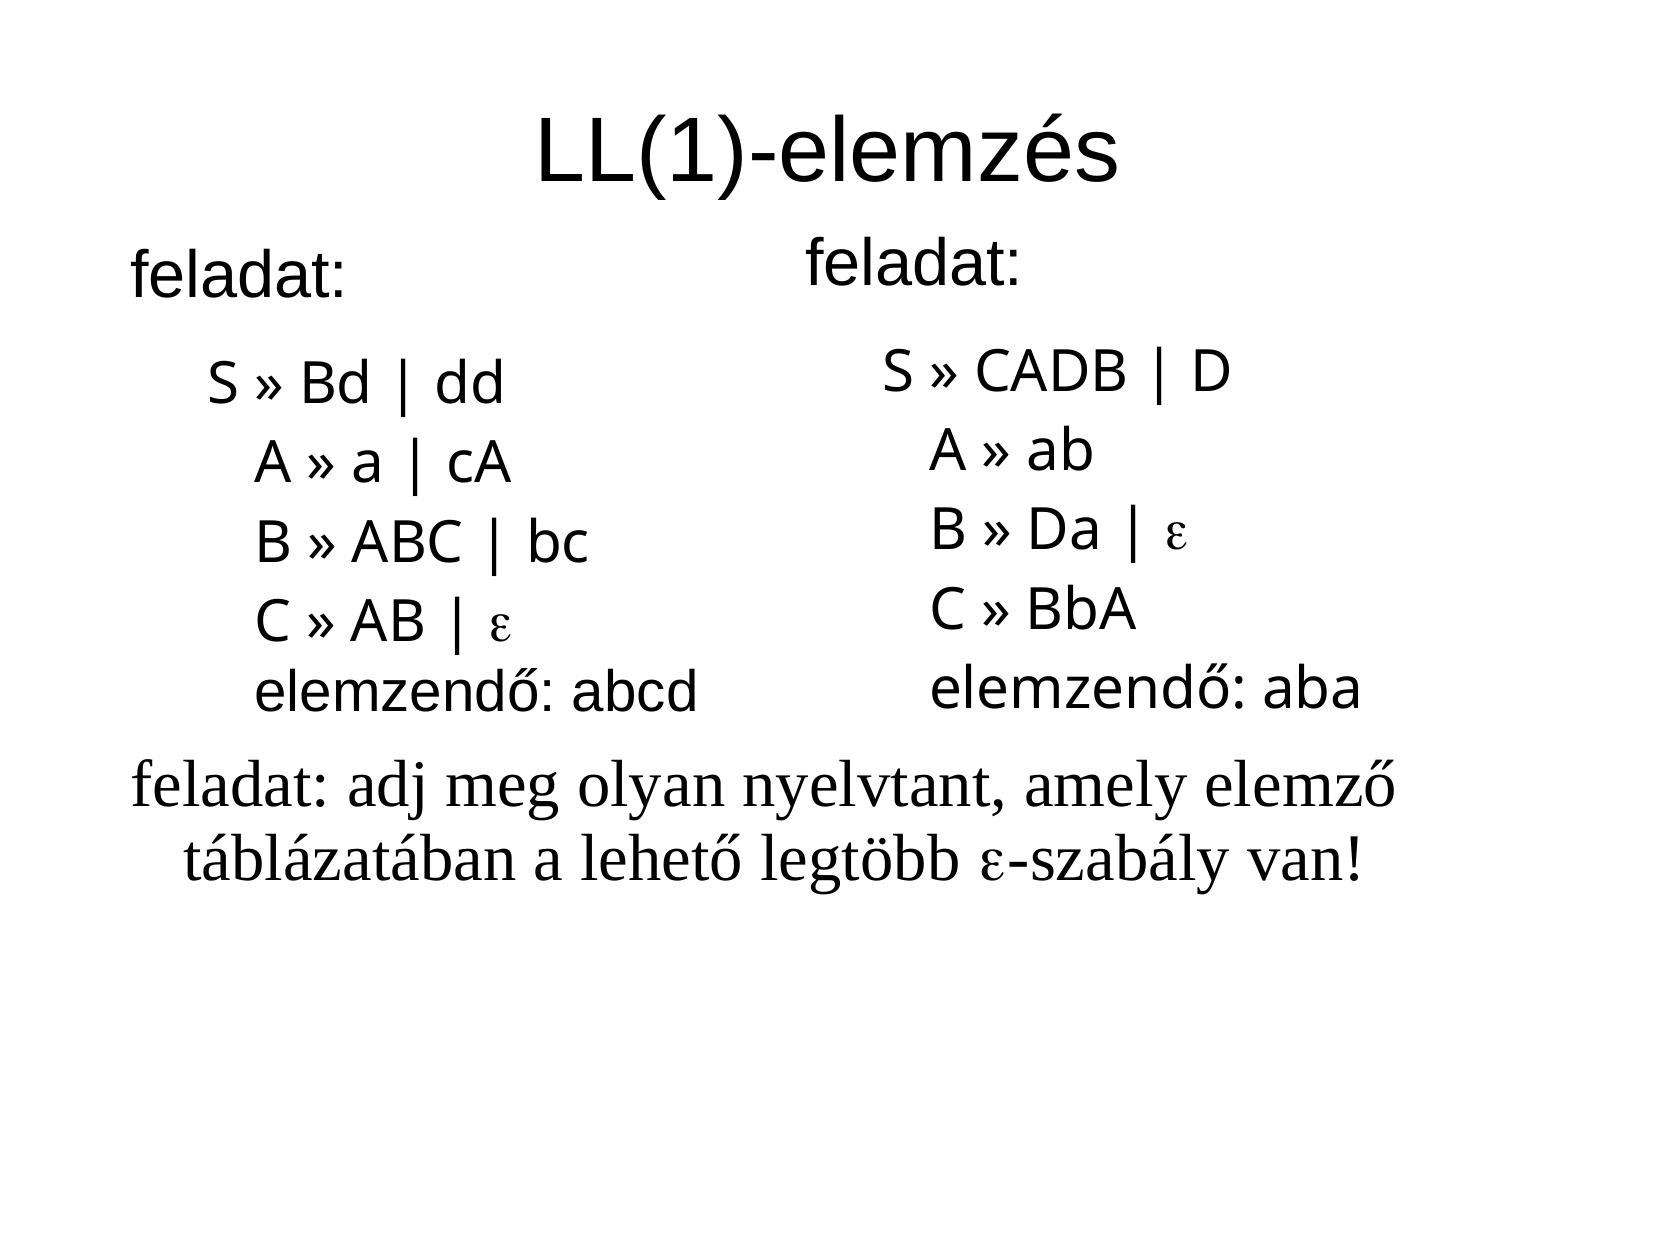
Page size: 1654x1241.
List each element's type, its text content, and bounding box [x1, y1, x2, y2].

list feladat: S » CADB | D A » ab B » Da | e C » BbA elemzendő: aba [787, 225, 1463, 677]
list feladat: S » Bd | dd A » a | cA B » ABC | bc C » AB | e elemzendő: abcd feladat: adj meg olyan nyelvtant, amely elemző táblázatában a lehető legtöbb e-szabály van! [112, 237, 1576, 901]
title LL(1)-elemzés [121, 46, 1534, 237]
